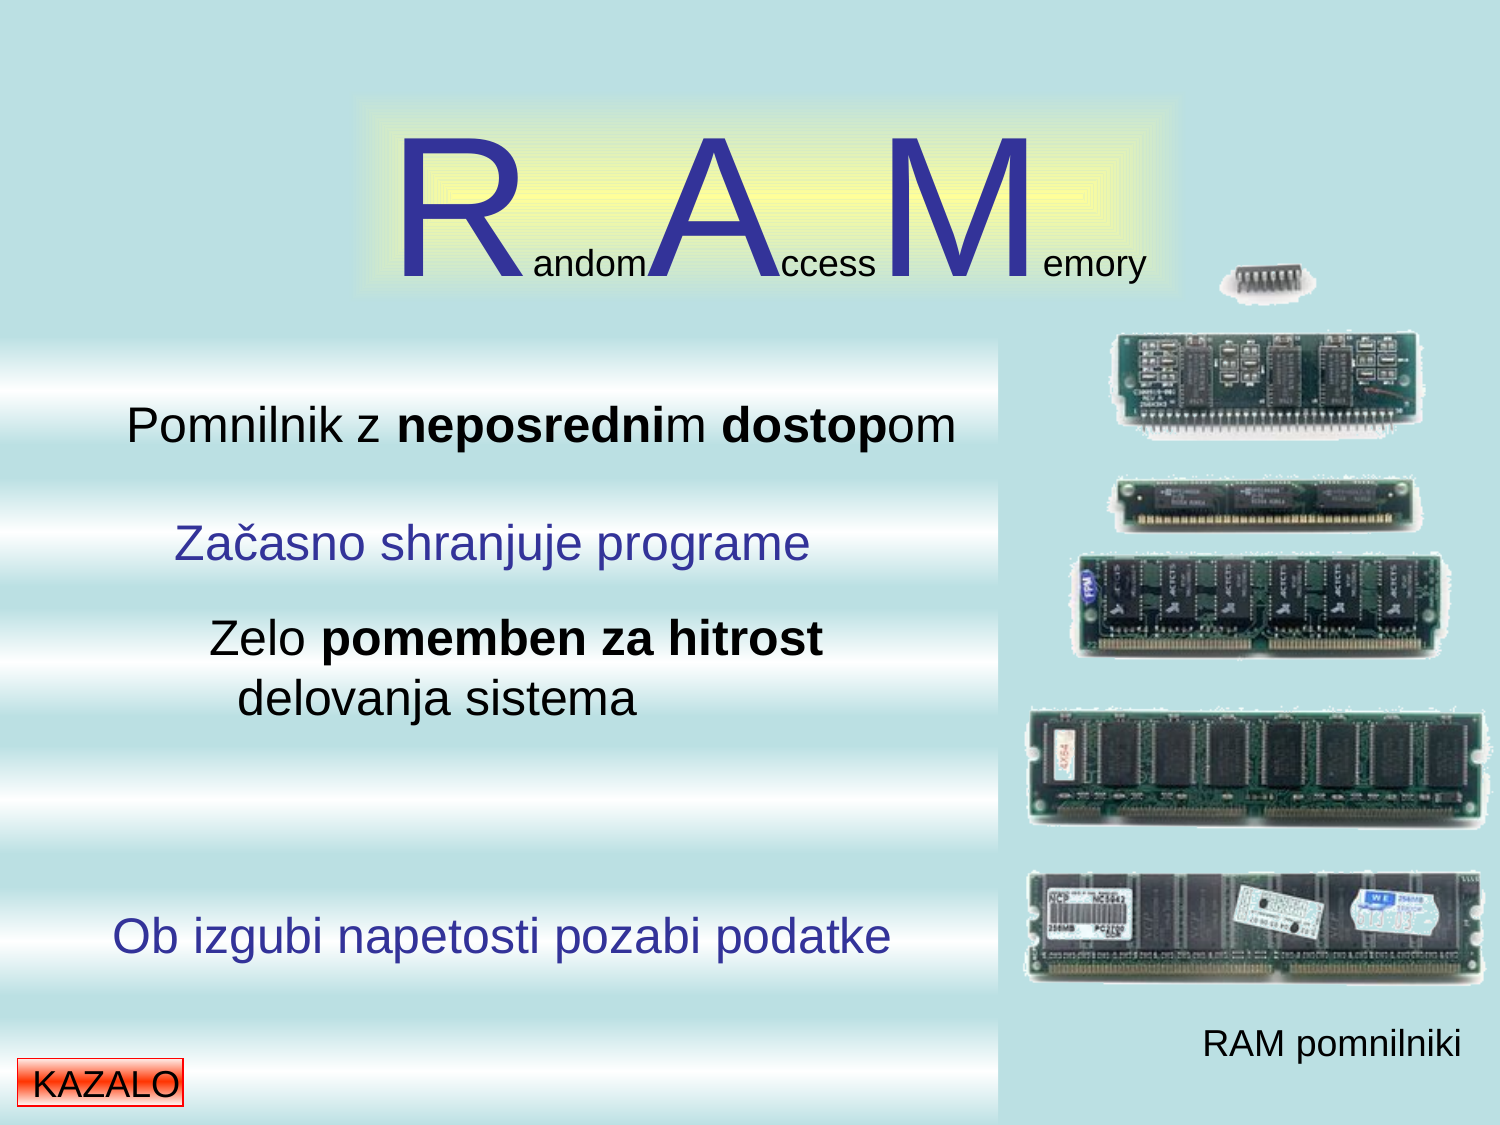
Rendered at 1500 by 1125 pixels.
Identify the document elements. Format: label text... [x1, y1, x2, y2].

text_box Ob izgubi napetosti pozabi podatke [97, 896, 909, 972]
text_box Pomnilnik z neposrednim dostopom [112, 385, 973, 461]
text_box Začasno shranjuje programe [160, 503, 826, 579]
picture [1017, 243, 1500, 999]
title RandomAccessMemory [348, 90, 1187, 303]
text_box [0, 1018, 999, 1125]
text_box Zelo pomemben za hitrost delovanja sistema [194, 597, 839, 733]
text_box [0, 888, 999, 995]
text_box RAM pomnilniki [1187, 1011, 1477, 1072]
text_box [0, 609, 194, 716]
text_box [0, 338, 999, 445]
text_box [839, 609, 999, 716]
text_box [0, 479, 999, 586]
text_box [0, 747, 999, 854]
text_box KAZALO [17, 1058, 183, 1106]
